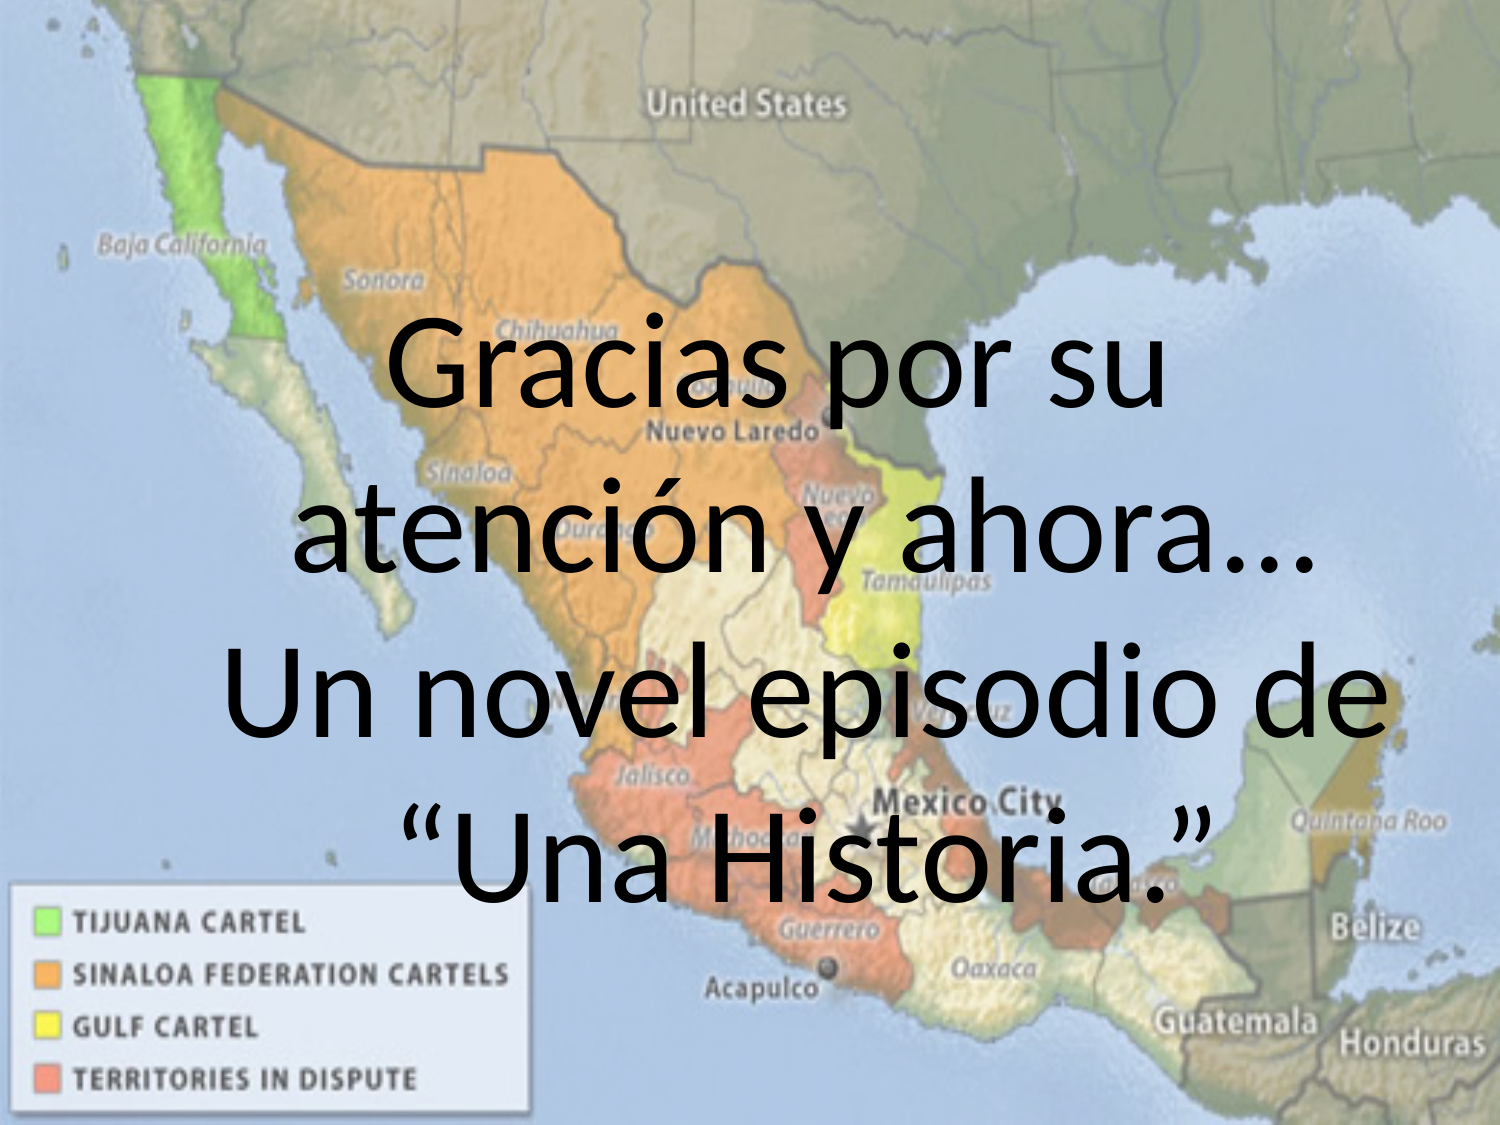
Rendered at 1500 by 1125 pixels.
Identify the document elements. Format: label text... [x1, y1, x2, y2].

list Gracias por su atención y ahora... Un novel episodio de “Una Historia.” [75, 262, 1426, 1005]
